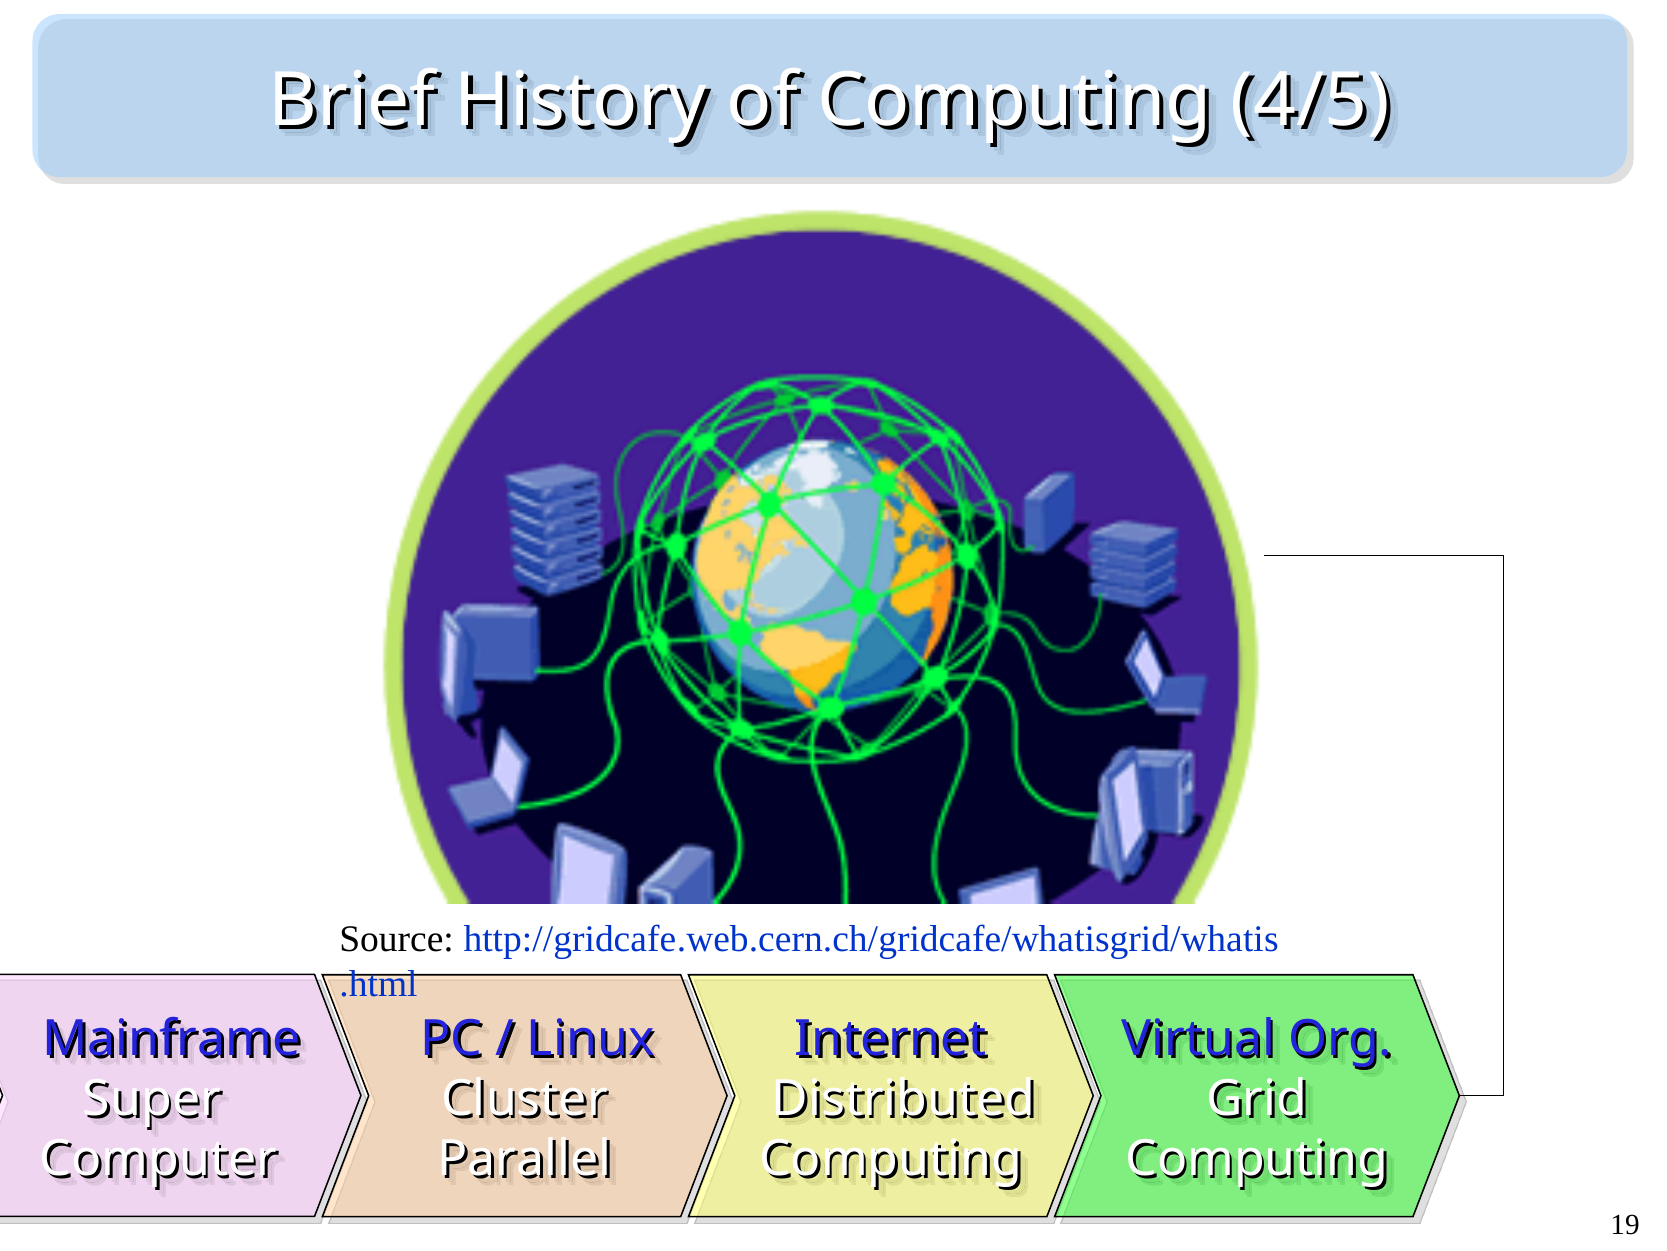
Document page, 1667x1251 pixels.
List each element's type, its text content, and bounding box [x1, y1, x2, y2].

text_box Virtual Org. Grid Computing [1054, 974, 1460, 1217]
picture [378, 205, 1265, 906]
text_box Brief History of Computing (4/5) [32, 13, 1628, 178]
text_box PC / Linux Cluster Parallel [322, 974, 728, 1217]
text_box Source: http://gridcafe.web.cern.ch/gridcafe/whatisgrid/whatis.html [324, 907, 1373, 967]
text_box Mainframe Super Computer [0, 974, 361, 1217]
text_box Internet Distributed Computing [688, 974, 1094, 1217]
